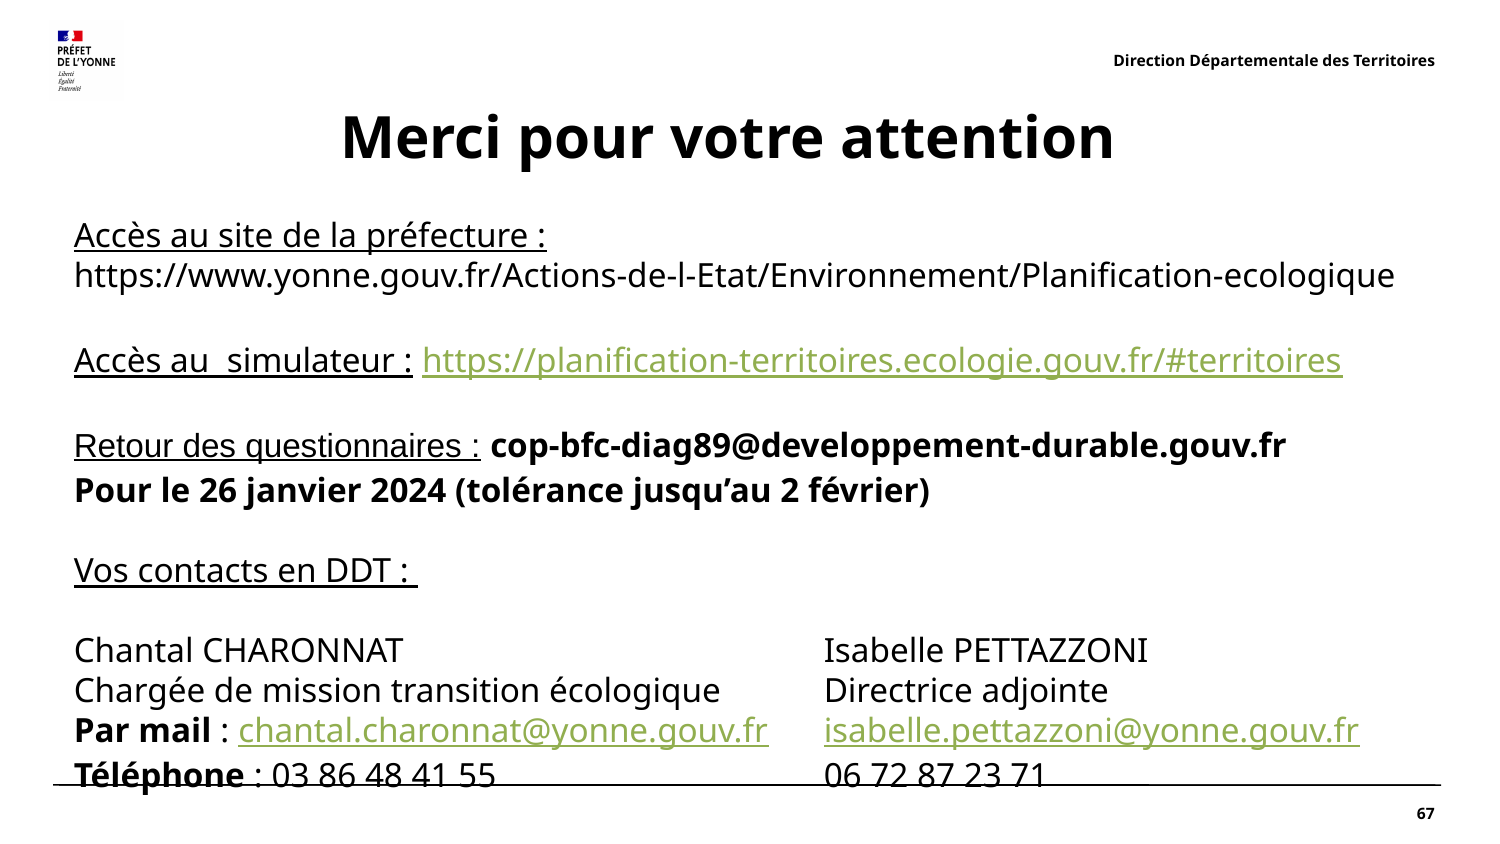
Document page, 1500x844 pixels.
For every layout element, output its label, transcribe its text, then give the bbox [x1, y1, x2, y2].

text_box Accès au site de la préfecture : https://www.yonne.gouv.fr/Actions-de-l-Etat/Environnement/Planification-ecologique Accès au simulateur : https://planification-territoires.ecologie.gouv.fr/#territoires Retour des questionnaires : cop-bfc-diag89@developpement-durable.gouv.fr Pour le 26 janvier 2024 (tolérance jusqu’au 2 février) Vos contacts en DDT : Chantal CHARONNAT Isabelle PETTAZZONI Chargée de mission transition écologique Directrice adjointe Par mail : chantal.charonnat@yonne.gouv.fr isabelle.pettazzoni@yonne.gouv.fr Téléphone : 03 86 48 41 55 06 72 87 23 71 [59, 206, 1451, 733]
picture [49, 20, 124, 101]
text_box Merci pour votre attention [324, 92, 1132, 148]
